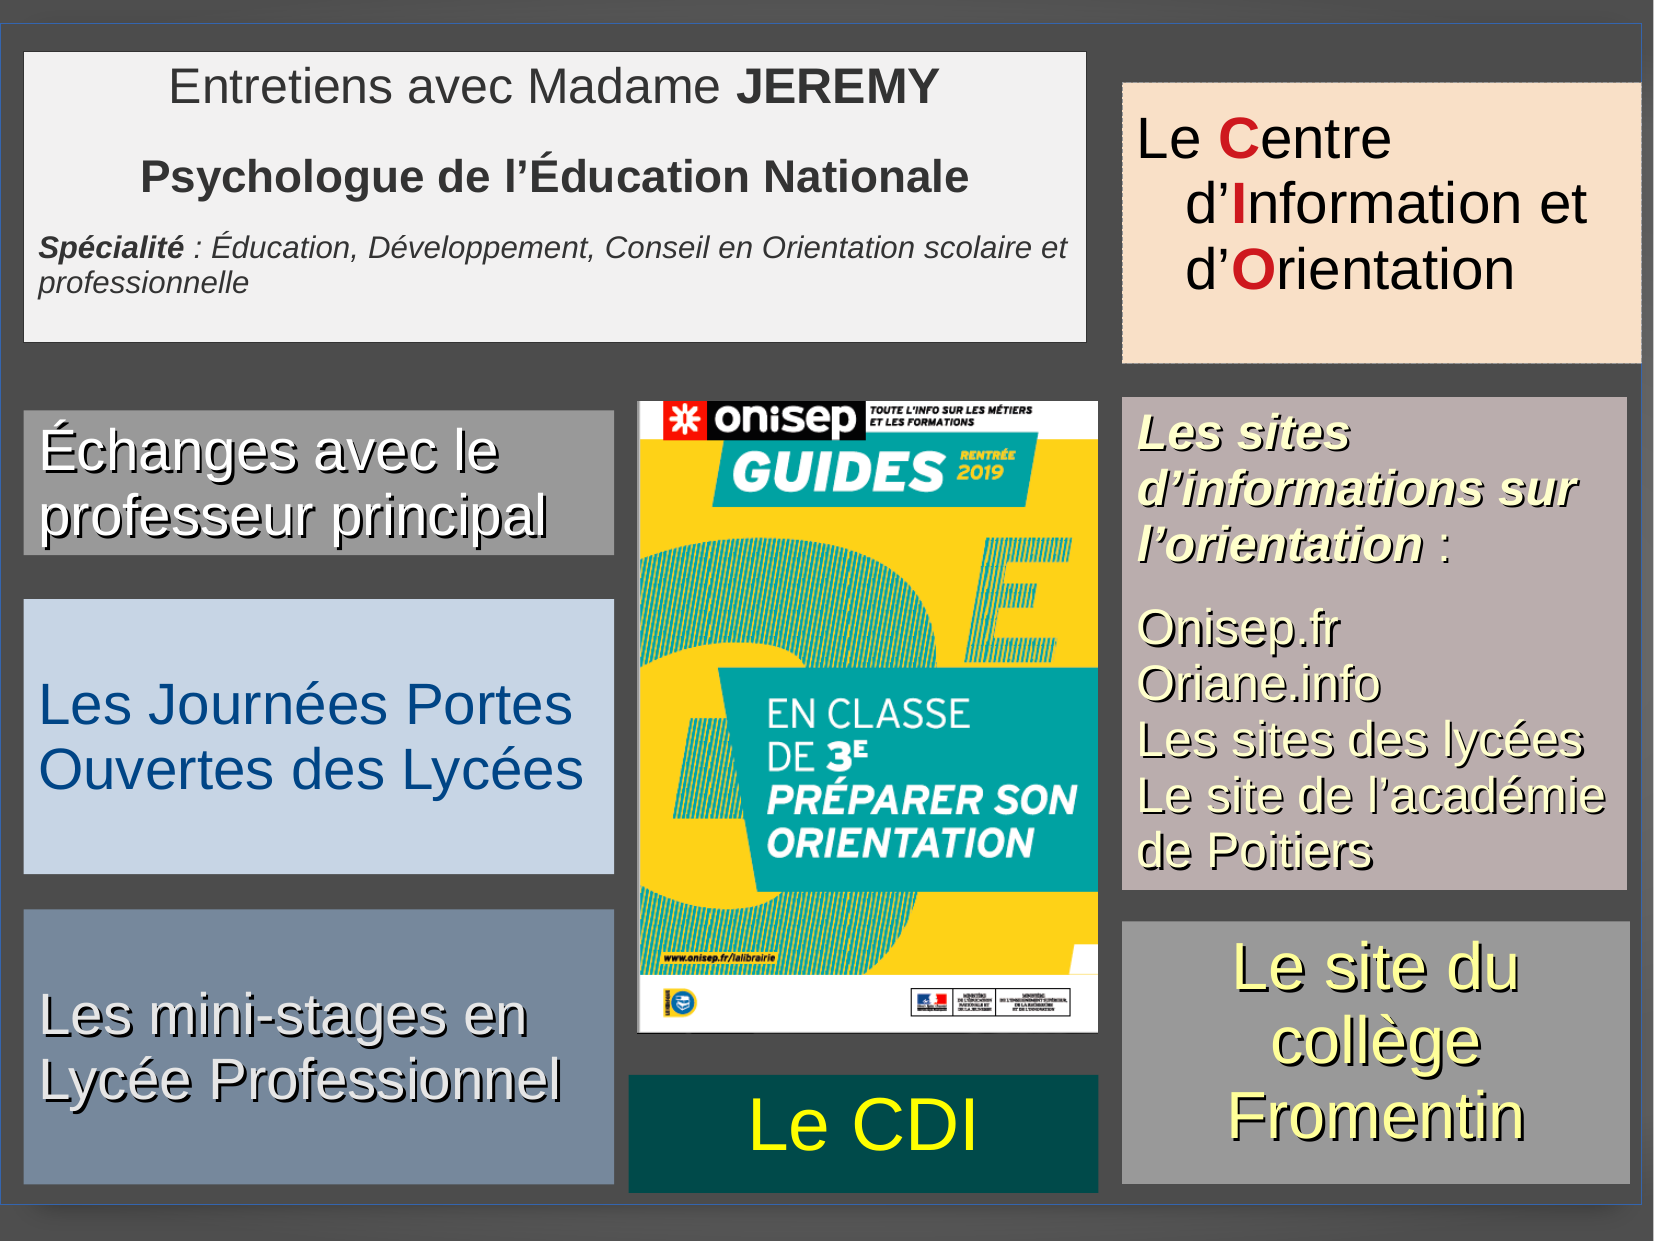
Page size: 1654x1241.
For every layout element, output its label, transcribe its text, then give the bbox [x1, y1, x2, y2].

text_box Les sites d’informations sur l’orientation : Onisep.fr Oriane.info Les sites des lycées Le site de l’académie de Poitiers [1122, 397, 1627, 890]
text_box Entretiens avec Madame JEREMY Psychologue de l’Éducation Nationale Spécialité : Éducation, Développement, Conseil en Orientation scolaire et professionnelle [23, 51, 1087, 343]
text_box Les Journées Portes Ouvertes des Lycées [23, 599, 615, 875]
text_box Les mini-stages en Lycée Professionnel [23, 909, 615, 1185]
text_box [0, 23, 1642, 1205]
text_box Le site du collège Fromentin [1122, 921, 1630, 1184]
text_box Le CDI [628, 1074, 1099, 1193]
picture [0, 0, 1654, 1241]
picture [637, 401, 1098, 1034]
text_box Le Centre d’Information et d’Orientation [1122, 82, 1642, 364]
text_box Échanges avec le professeur principal [23, 410, 615, 556]
